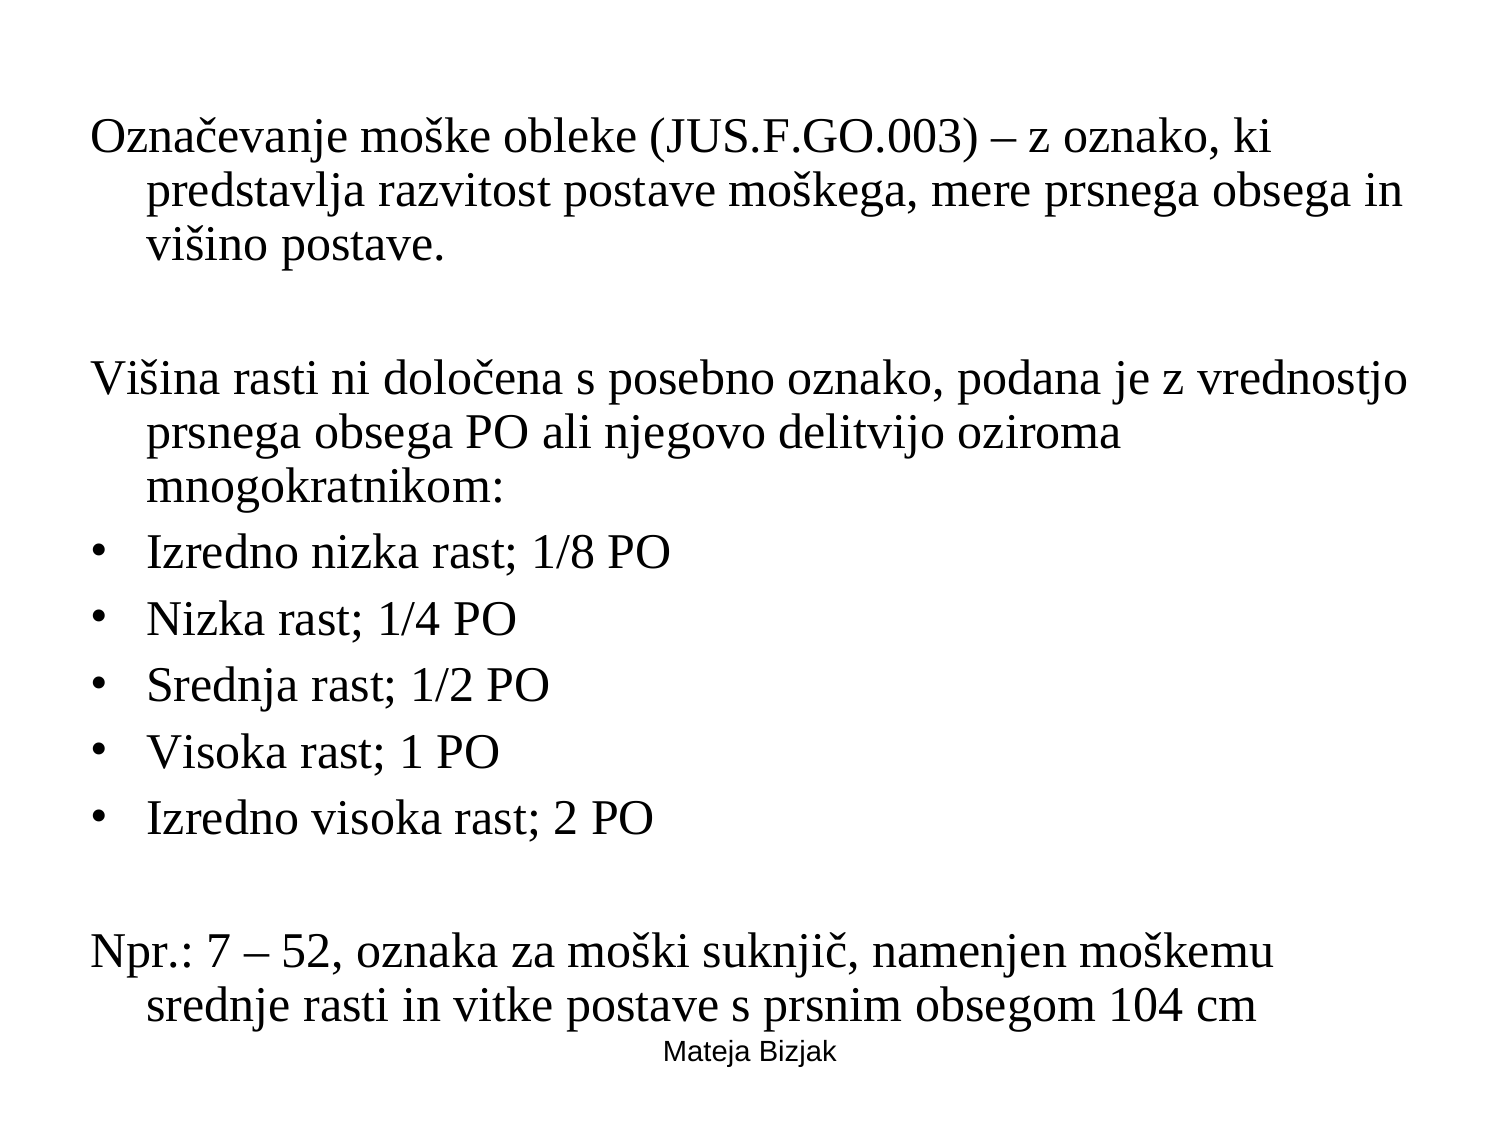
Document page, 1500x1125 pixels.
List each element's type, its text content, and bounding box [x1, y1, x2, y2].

text_box Mateja Bizjak [512, 1047, 988, 1103]
list Označevanje moške obleke (JUS.F.GO.003) – z oznako, ki predstavlja razvitost postave moškega, mere prsnega obsega in višino postave. Višina rasti ni določena s posebno oznako, podana je z vrednostjo prsnega obsega PO ali njegovo delitvijo oziroma mnogokratnikom: Izredno nizka rast; 1/8 PO Nizka rast; 1/4 PO Srednja rast; 1/2 PO Visoka rast; 1 PO Izredno visoka rast; 2 PO Npr.: 7 – 52, oznaka za moški suknjič, namenjen moškemu srednje rasti in vitke postave s prsnim obsegom 104 cm [75, 101, 1426, 1047]
